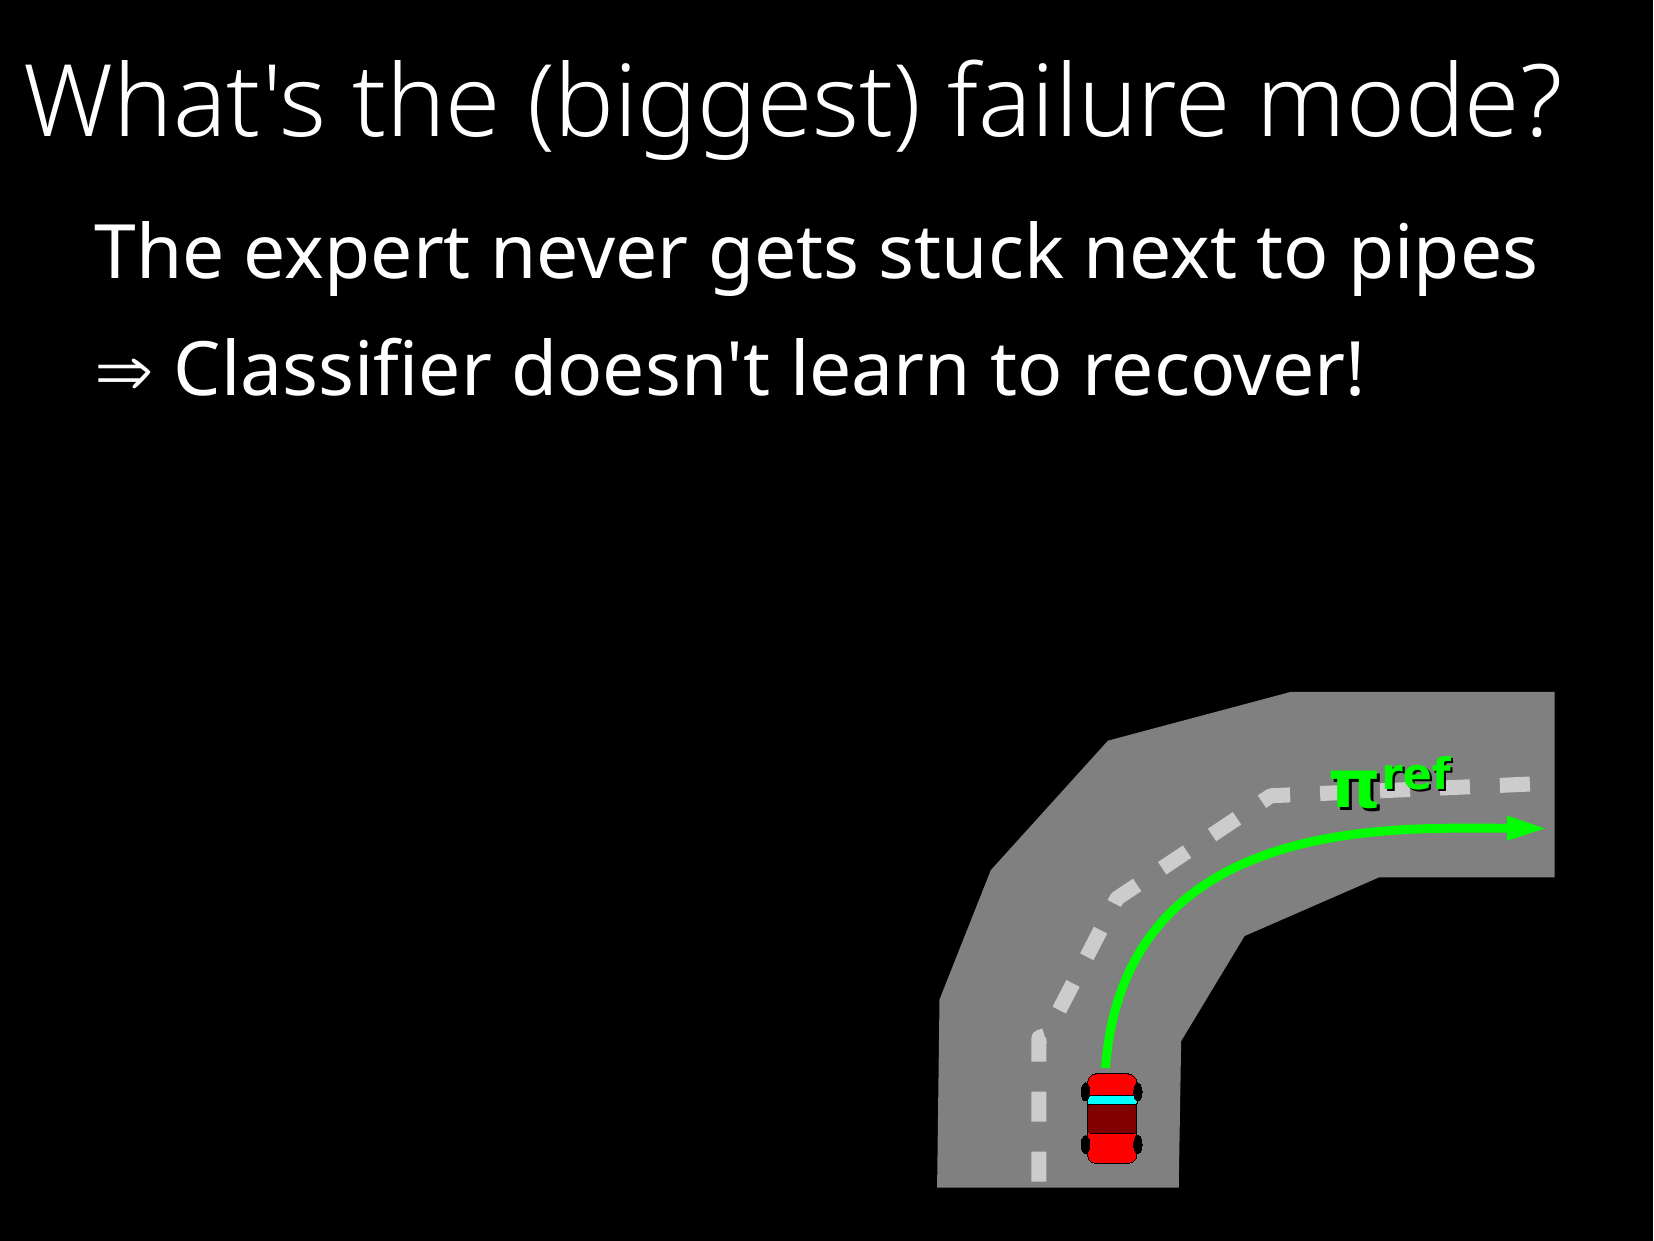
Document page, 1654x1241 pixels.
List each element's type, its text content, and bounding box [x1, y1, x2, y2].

title What's the (biggest) failure mode? [23, 25, 1630, 171]
text_box [937, 918, 1286, 1188]
list The expert never gets stuck next to pipes Þ Classifier doesn't learn to recover! [23, 198, 1630, 918]
